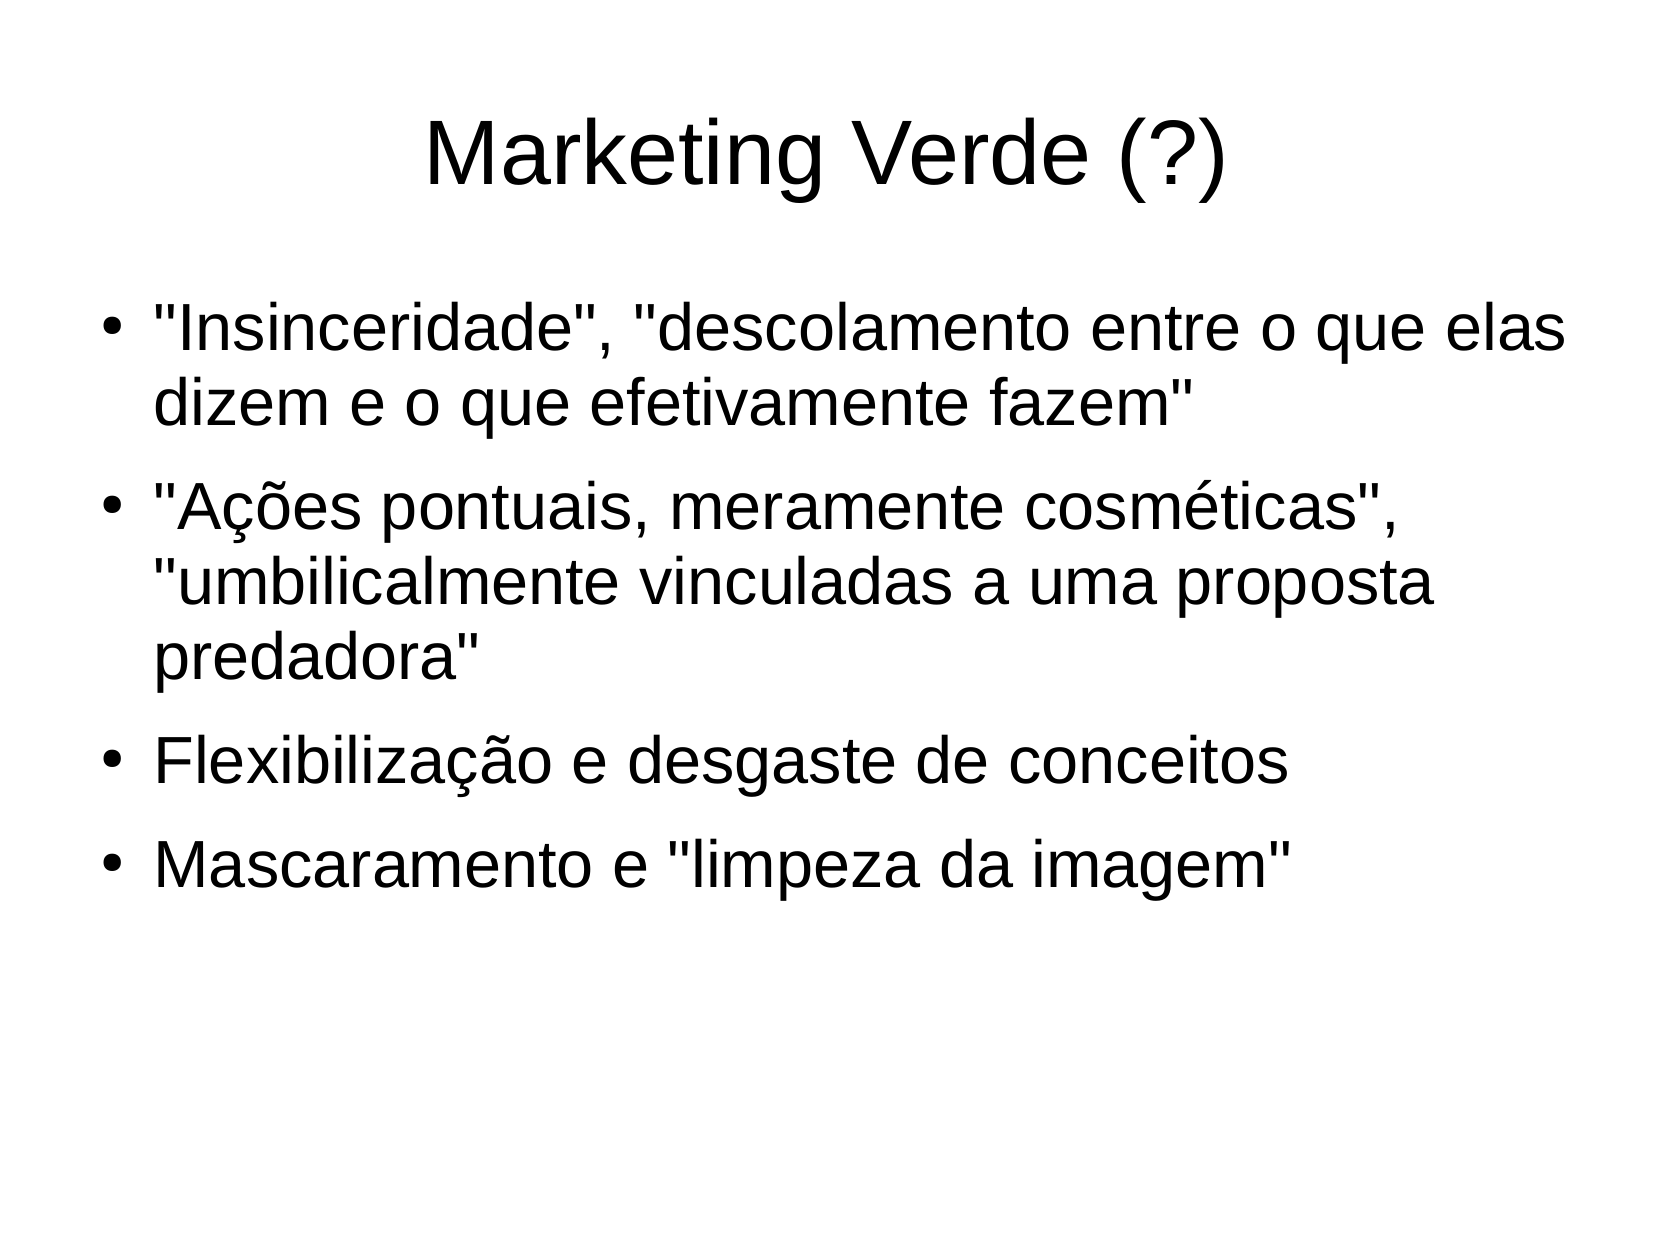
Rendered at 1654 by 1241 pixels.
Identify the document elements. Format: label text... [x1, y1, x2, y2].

list "Insinceridade", "descolamento entre o que elas dizem e o que efetivamente fazem" "Ações pontuais, meramente cosméticas", "umbilicalmente vinculadas a uma proposta predadora" Flexibilização e desgaste de conceitos Mascaramento e "limpeza da imagem" [82, 290, 1571, 1010]
title Marketing Verde (?) [82, 49, 1571, 257]
